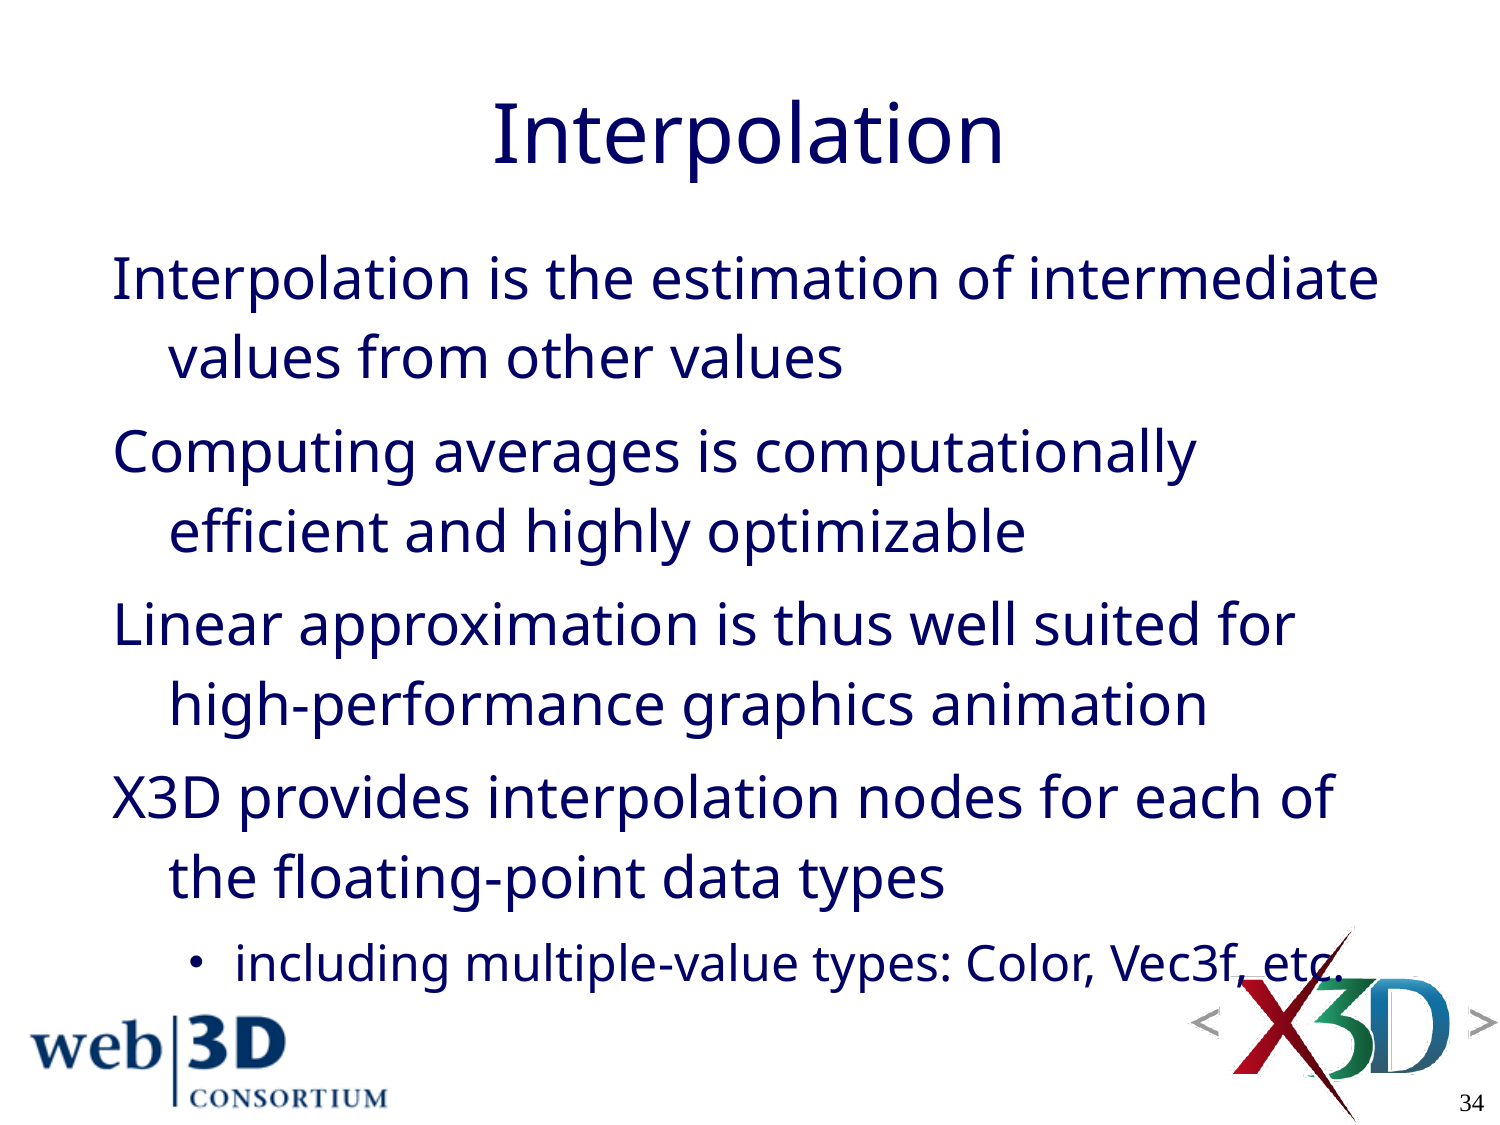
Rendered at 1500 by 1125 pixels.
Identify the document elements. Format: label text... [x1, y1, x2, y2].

title Interpolation [112, 44, 1388, 218]
picture [1187, 926, 1500, 1125]
picture [12, 998, 413, 1118]
list Interpolation is the estimation of intermediate values from other values Computing averages is computationally efficient and highly optimizable Linear approximation is thus well suited for high-performance graphics animation X3D provides interpolation nodes for each of the floating-point data types including multiple-value types: Color, Vec3f, etc. [112, 237, 1388, 986]
